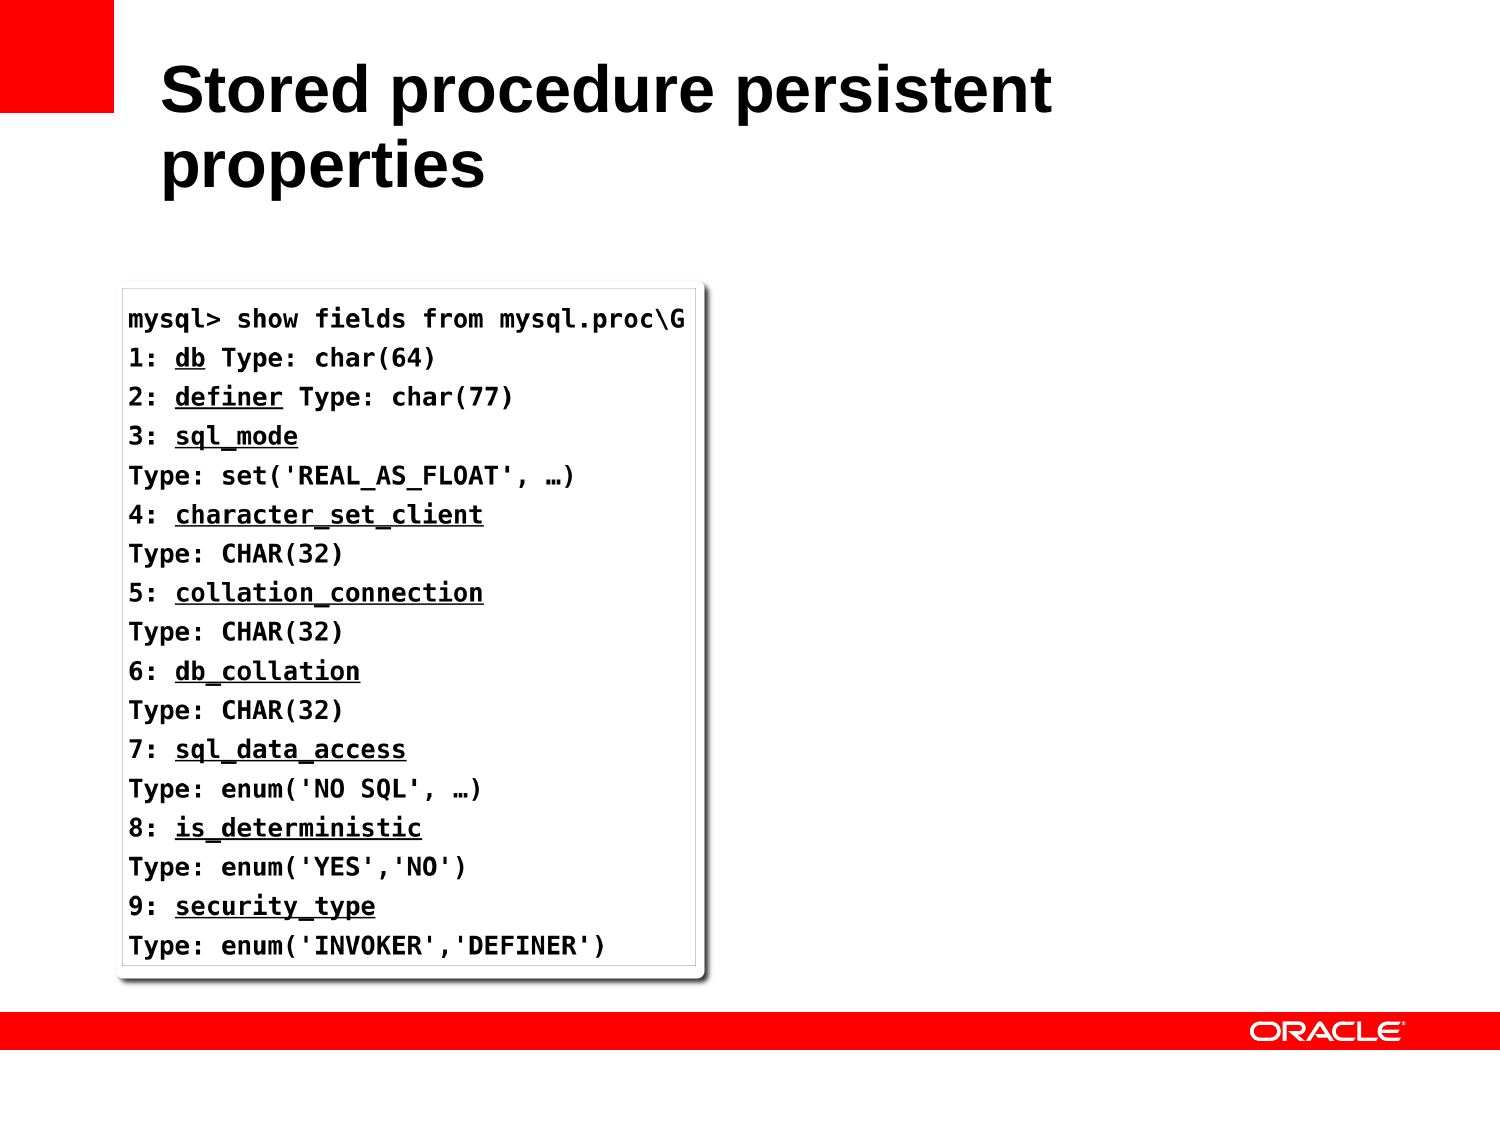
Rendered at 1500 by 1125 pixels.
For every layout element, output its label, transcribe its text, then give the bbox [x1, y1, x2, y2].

title Stored procedure persistent properties [145, 42, 1390, 213]
picture [112, 277, 716, 990]
picture [0, 0, 114, 113]
picture [0, 1012, 1500, 1050]
